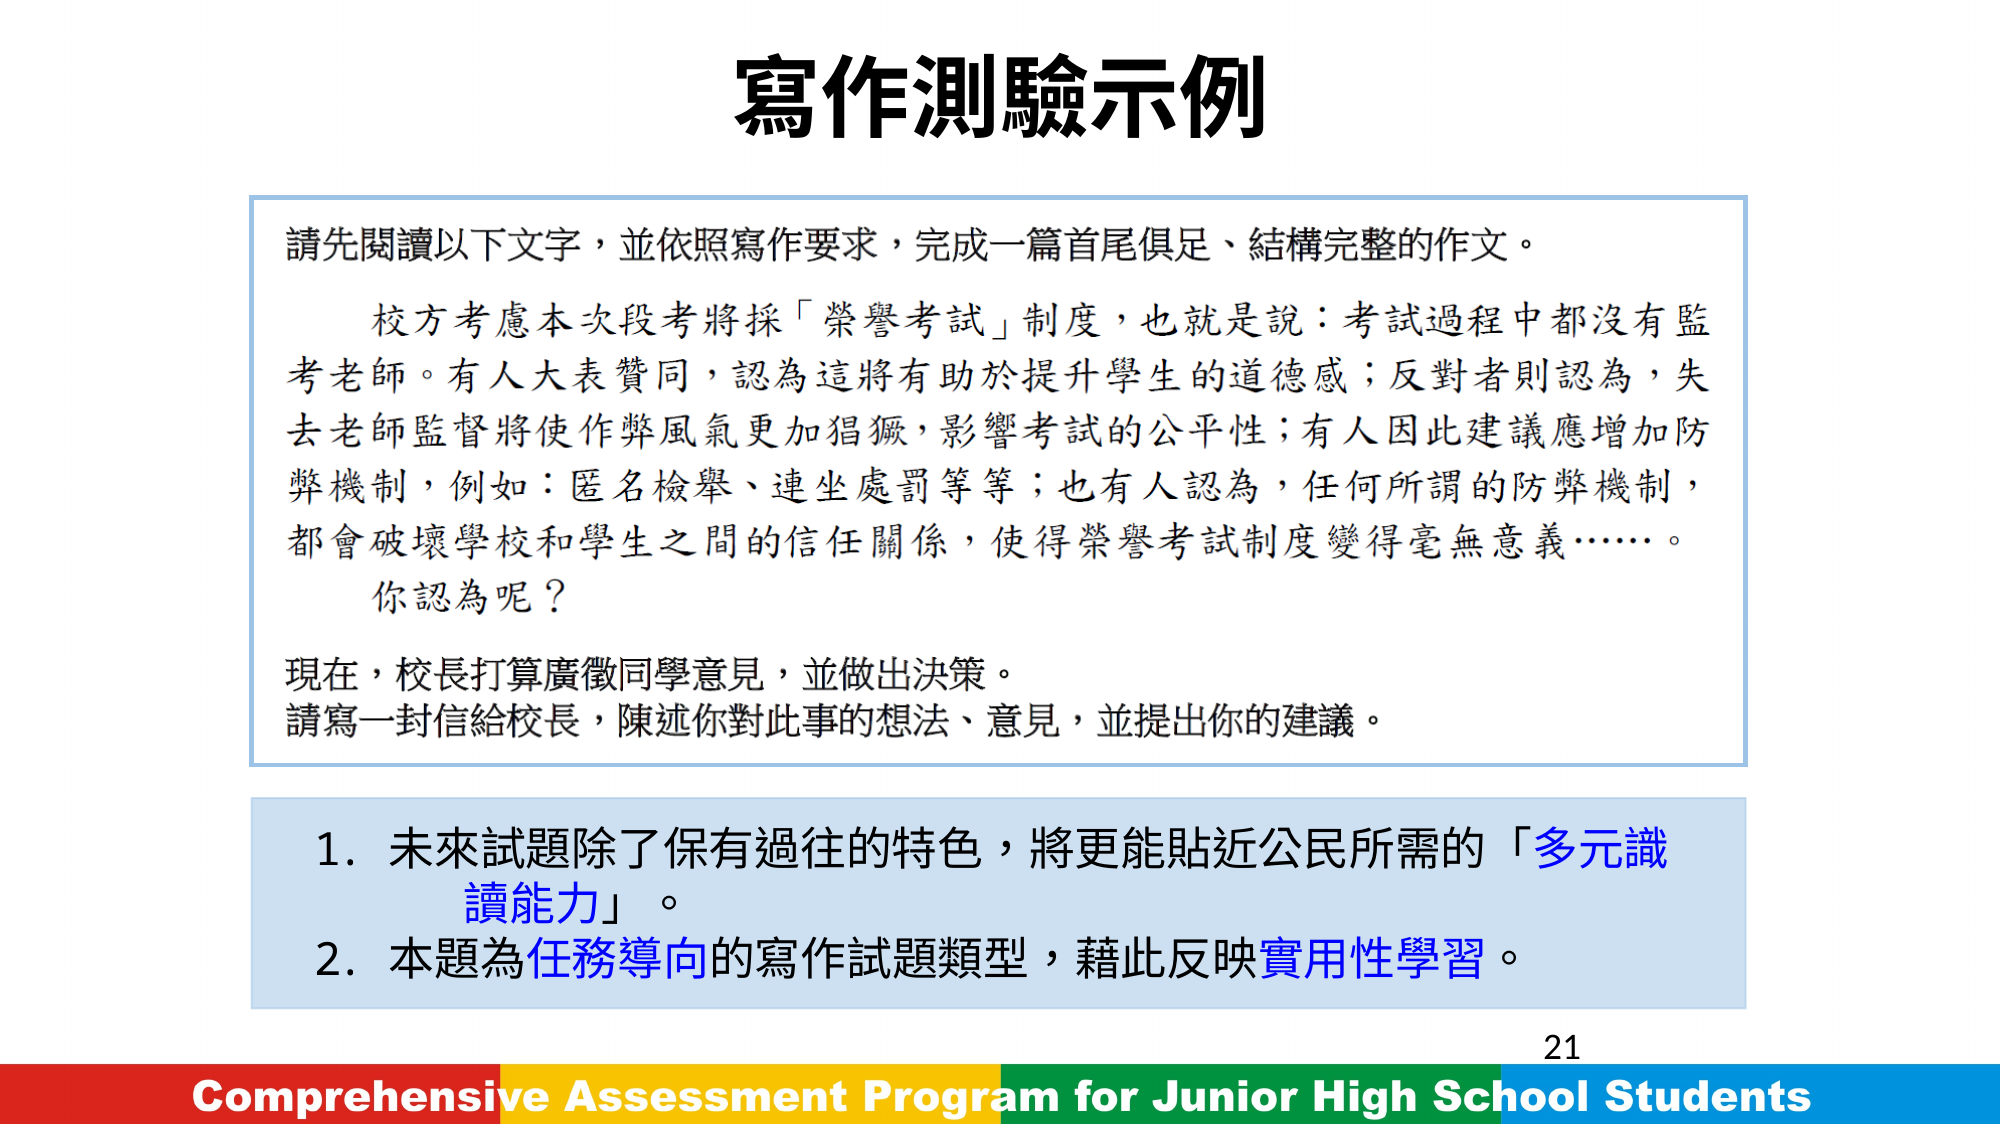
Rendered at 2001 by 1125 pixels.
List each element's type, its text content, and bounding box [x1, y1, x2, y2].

text_box [1528, 1014, 1995, 1075]
title 寫作測驗示例 [99, 1, 1900, 189]
picture [273, 211, 1720, 751]
text_box [252, 798, 1746, 1008]
text_box 未來試題除了保有過往的特色，將更能貼近公民所需的「多元識讀能力」。 本題為任務導向的寫作試題類型，藉此反映實用性學習。 [257, 812, 1720, 992]
